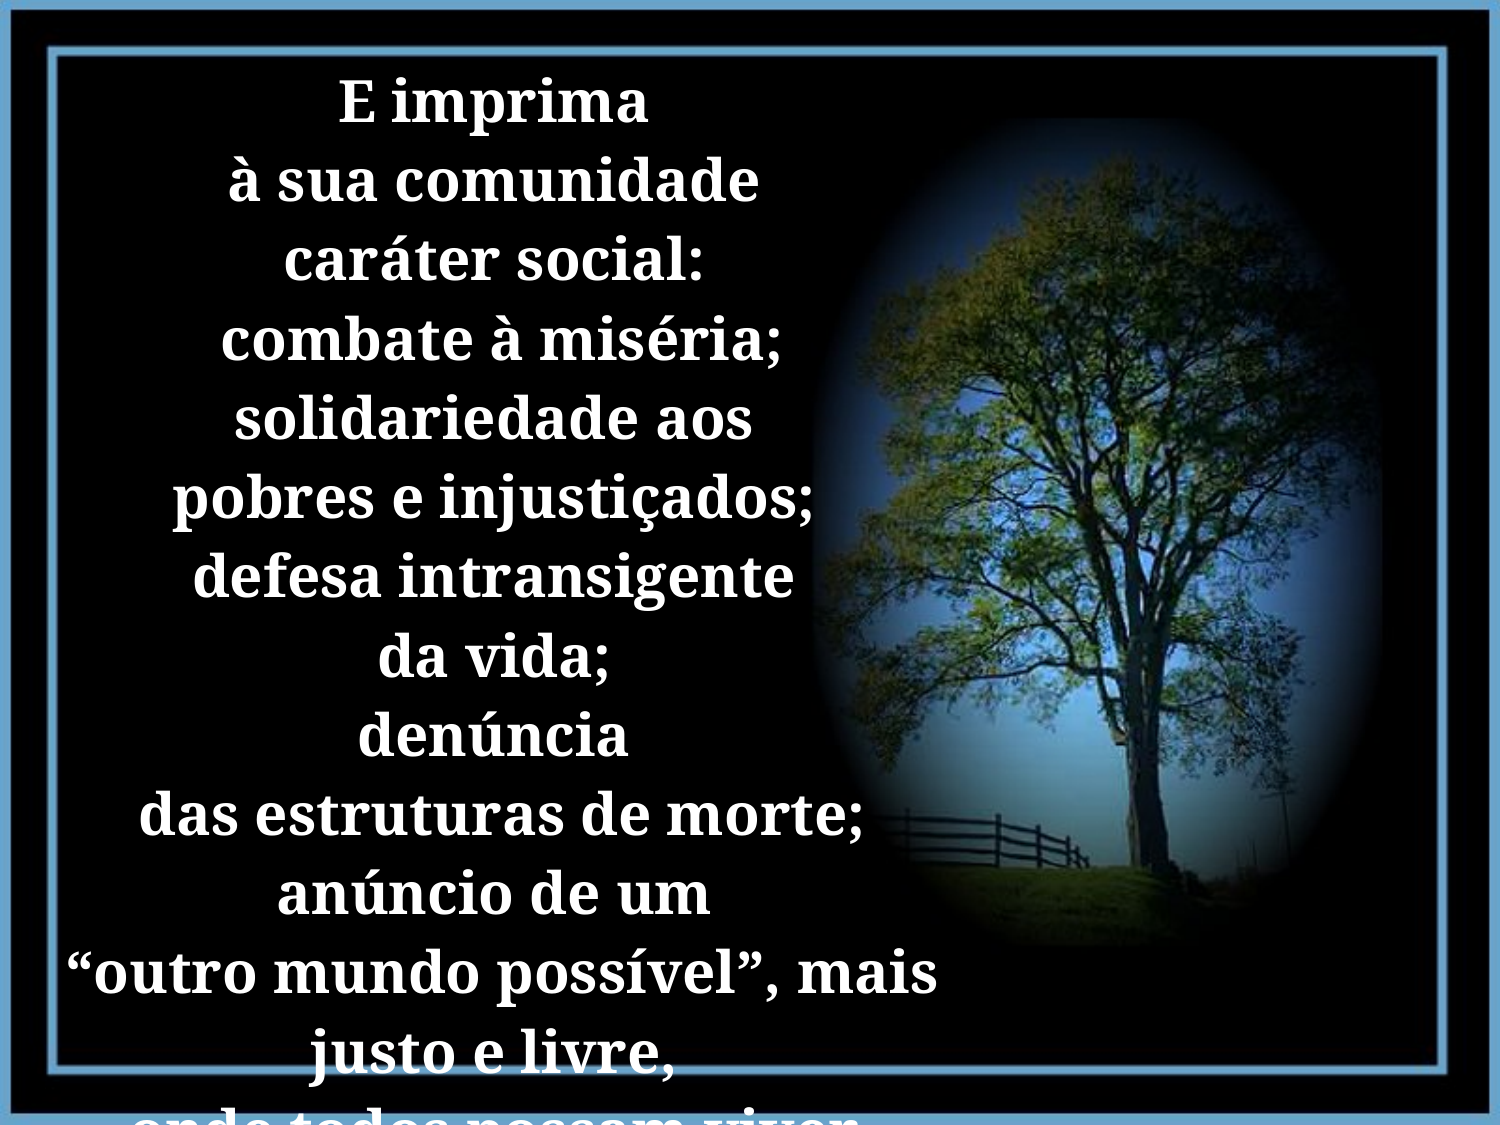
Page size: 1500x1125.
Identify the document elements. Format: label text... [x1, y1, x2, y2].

picture [0, 0, 1500, 1125]
text_box E imprima à sua comunidade caráter social: combate à miséria; solidariedade aos pobres e injustiçados; defesa intransigente da vida; denúncia das estruturas de morte; anúncio de um “outro mundo possível”, mais justo e livre, onde todos possam viver com dignidade e felicidade. [29, 52, 975, 1125]
